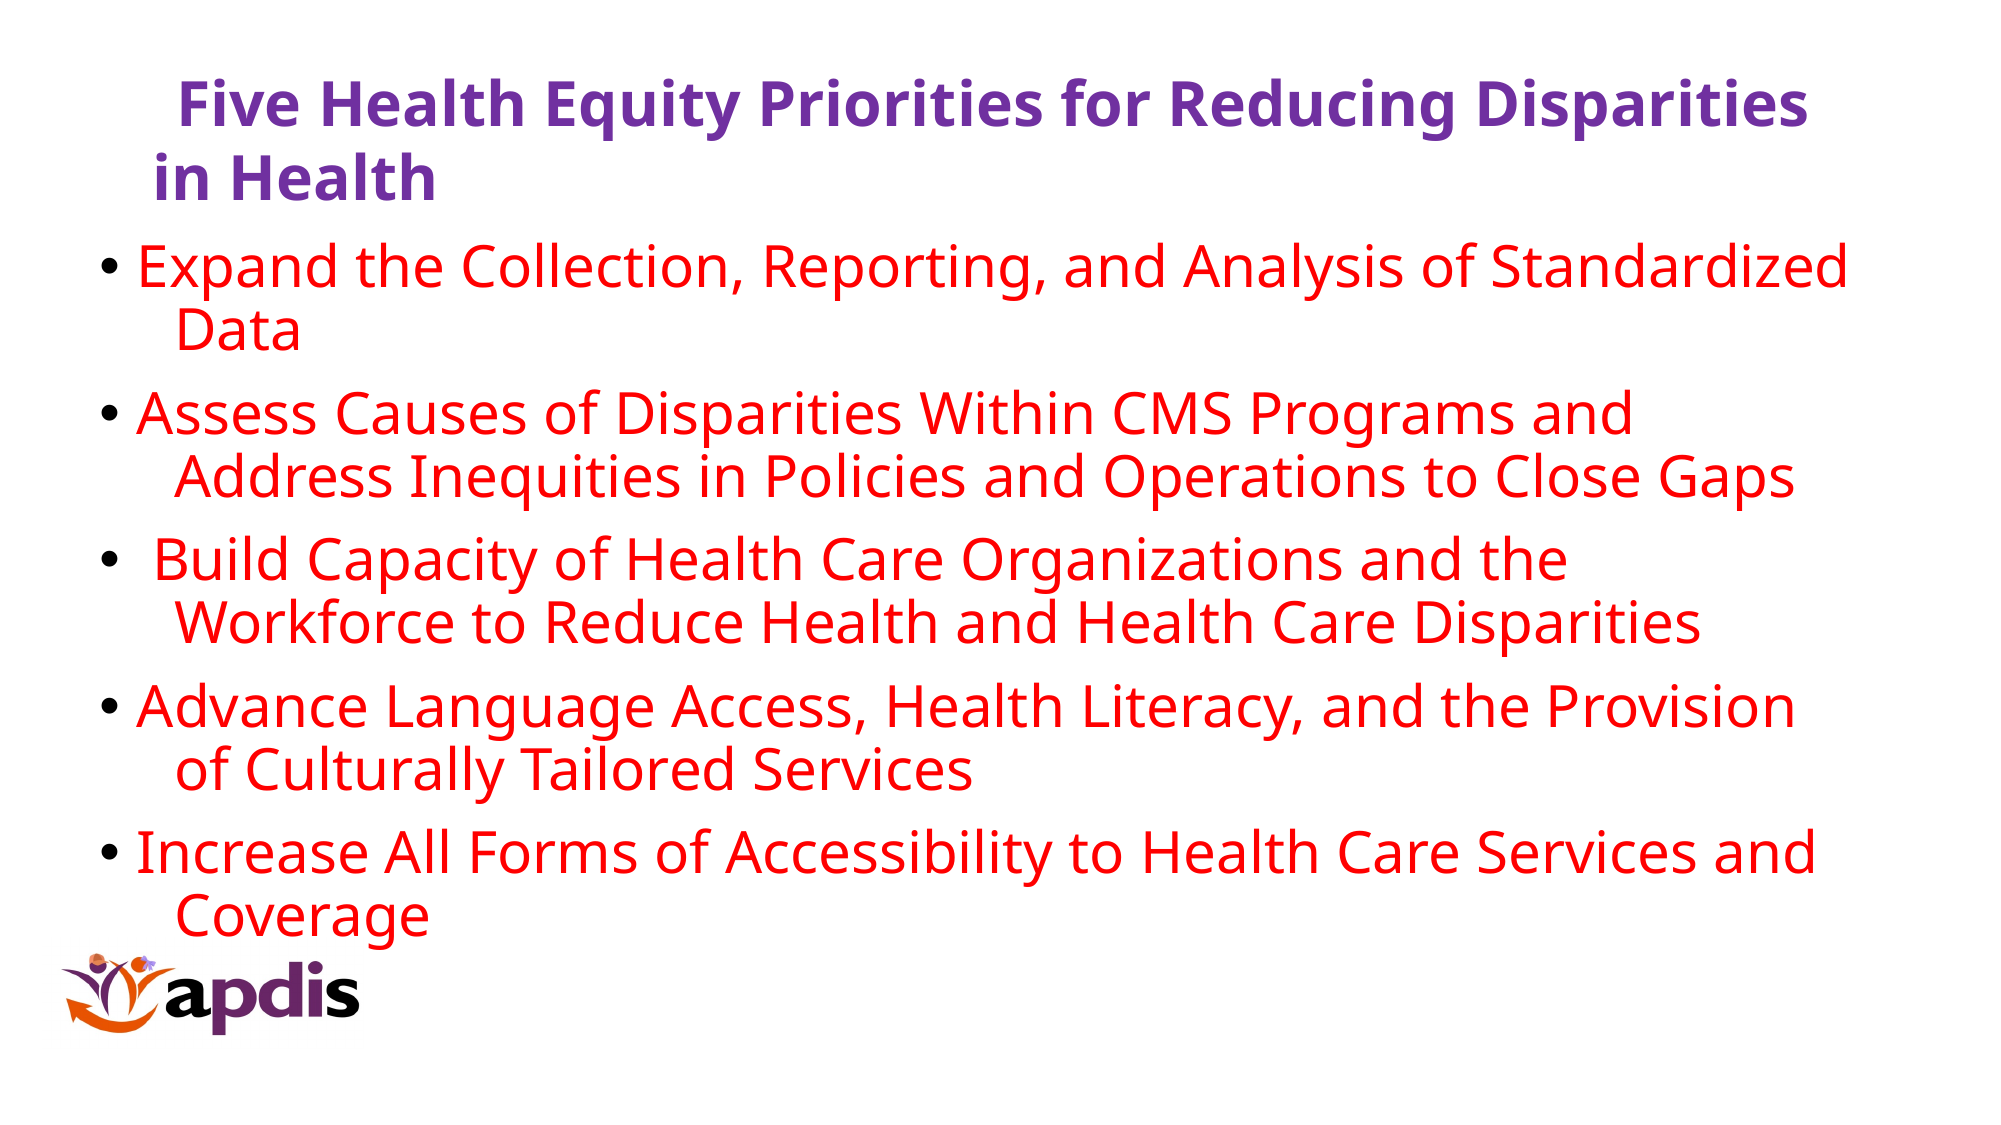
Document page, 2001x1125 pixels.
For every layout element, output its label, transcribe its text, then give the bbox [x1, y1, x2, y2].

picture [42, 937, 364, 1049]
title Five Health Equity Priorities for Reducing Disparities in Health [137, 0, 1893, 278]
list Expand the Collection, Reporting, and Analysis of Standardized Data Assess Causes of Disparities Within CMS Programs and Address Inequities in Policies and Operations to Close Gaps Build Capacity of Health Care Organizations and the Workforce to Reduce Health and Health Care Disparities Advance Language Access, Health Literacy, and the Provision of Culturally Tailored Services Increase All Forms of Accessibility to Health Care Services and Coverage [84, 230, 1876, 1066]
